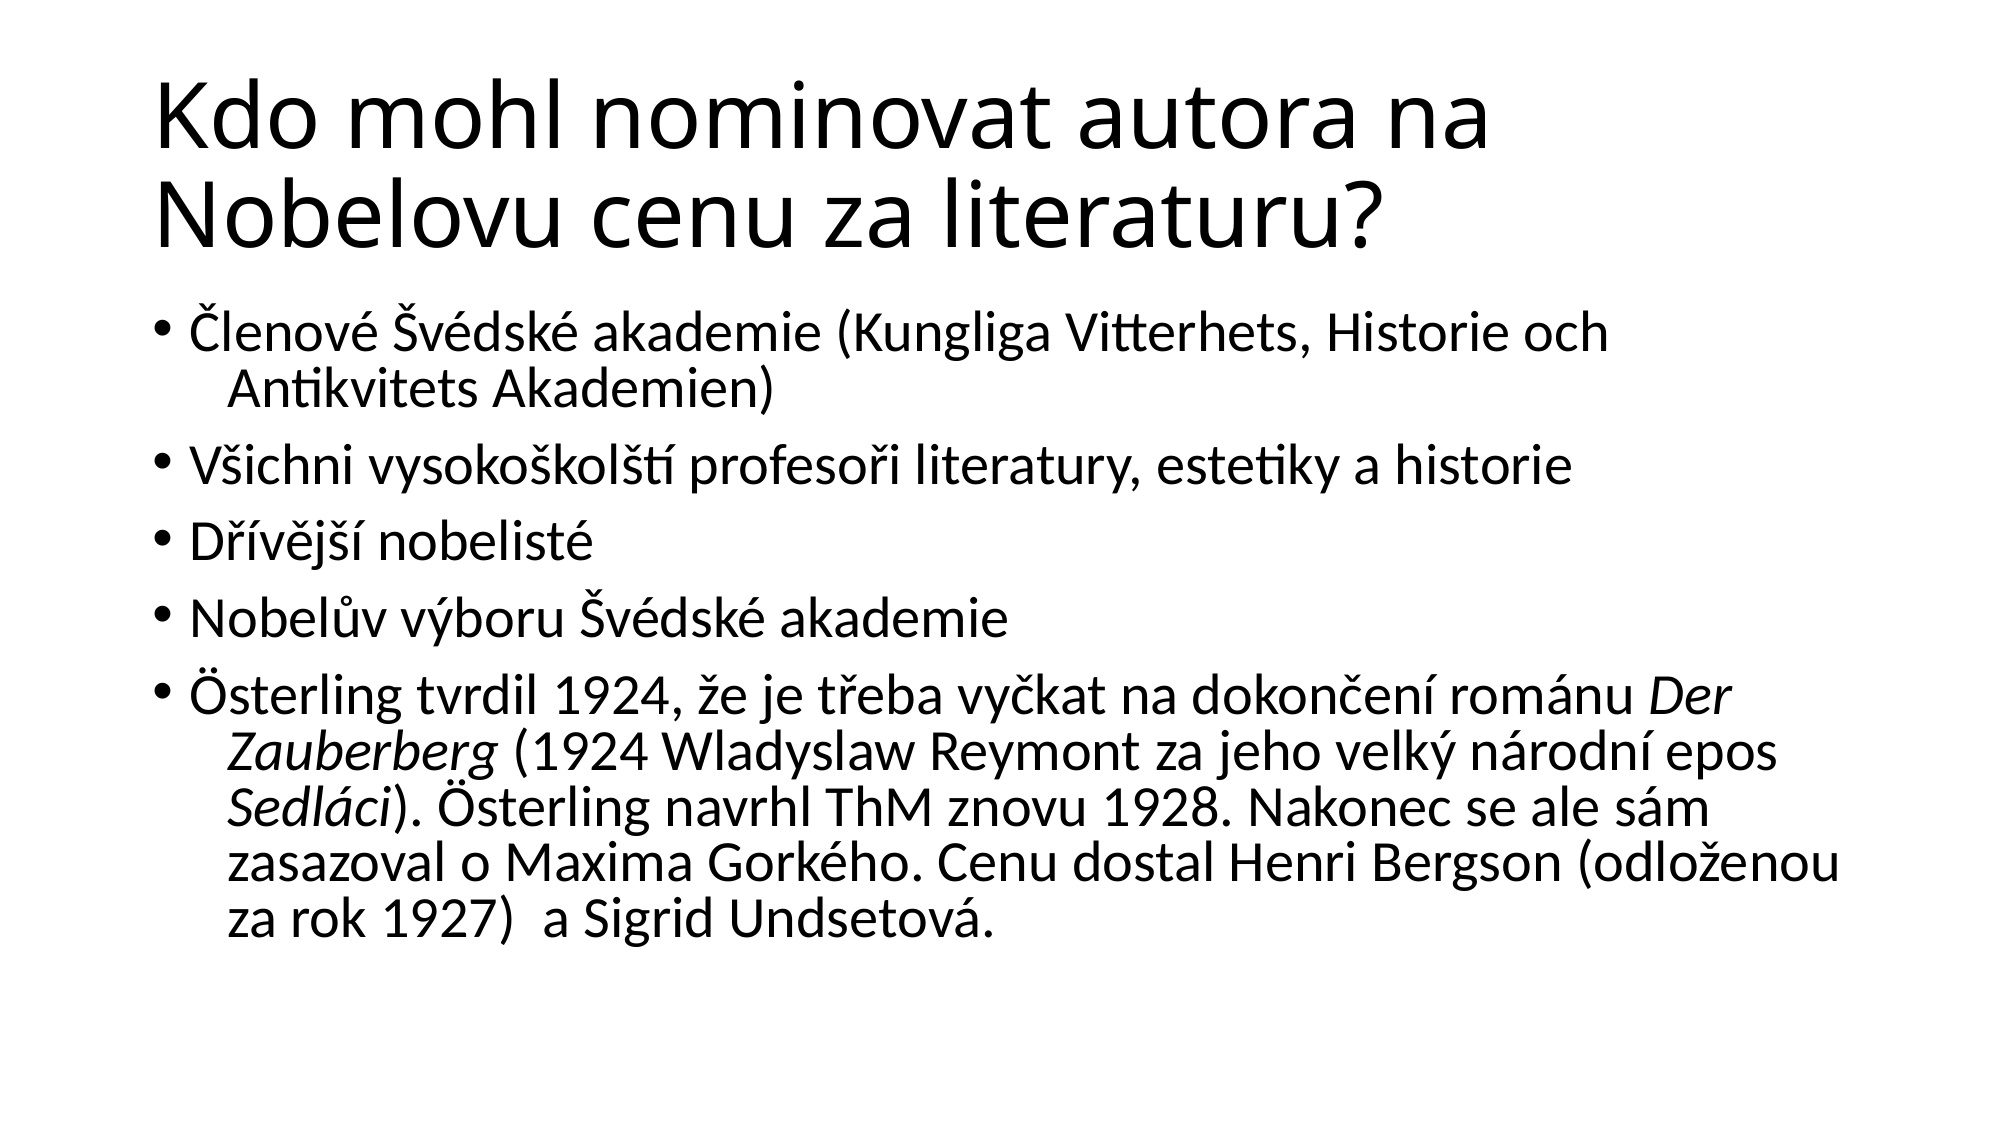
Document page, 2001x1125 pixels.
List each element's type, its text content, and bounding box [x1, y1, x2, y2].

list Členové Švédské akademie (Kungliga Vitterhets, Historie och Antikvitets Akademien) Všichni vysokoškolští profesoři literatury, estetiky a historie Dřívější nobelisté Nobelův výboru Švédské akademie Österling tvrdil 1924, že je třeba vyčkat na dokončení románu Der Zauberberg (1924 Wladyslaw Reymont za jeho velký národní epos Sedláci). Österling navrhl ThM znovu 1928. Nakonec se ale sám zasazoval o Maxima Gorkého. Cenu dostal Henri Bergson (odloženou za rok 1927) a Sigrid Undsetová. [137, 299, 1863, 1014]
title Kdo mohl nominovat autora na Nobelovu cenu za literaturu? [137, 59, 1863, 278]
